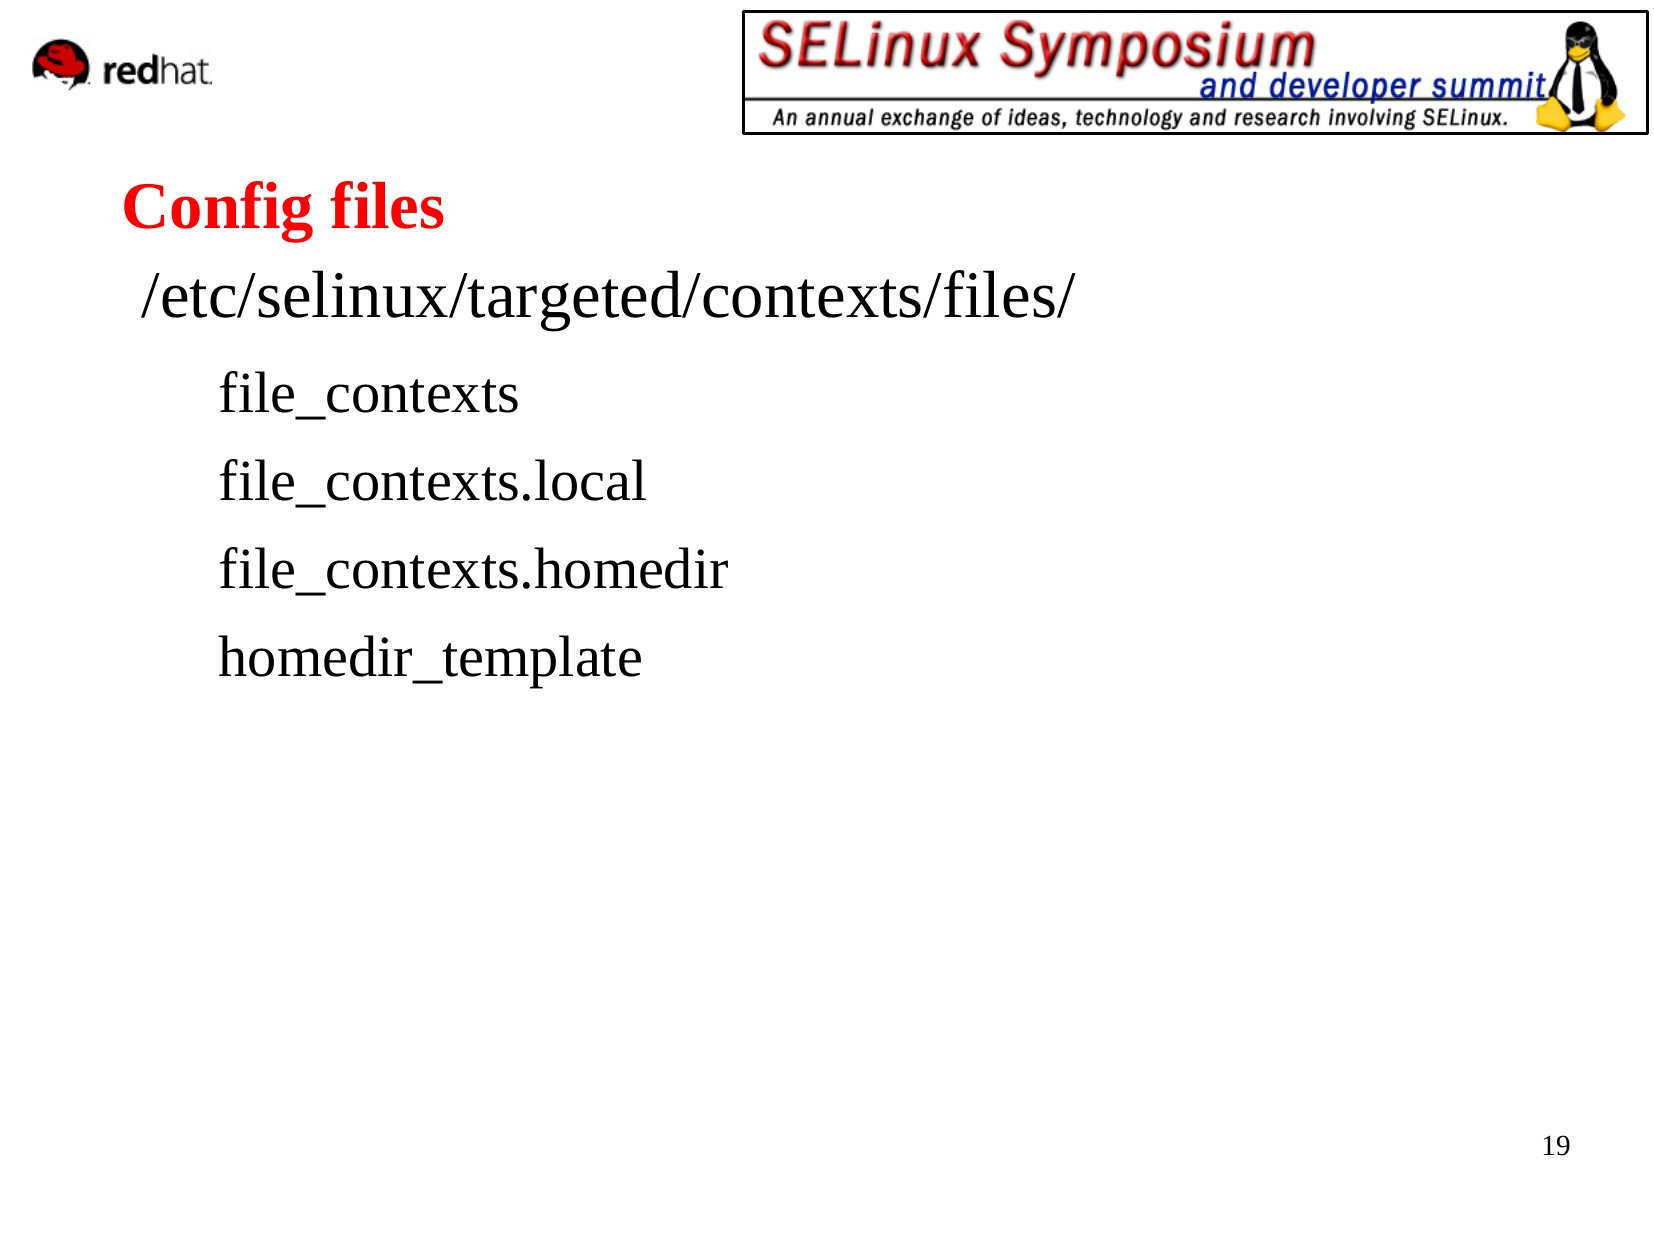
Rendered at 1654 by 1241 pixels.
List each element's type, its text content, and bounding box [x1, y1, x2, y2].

picture [31, 37, 212, 98]
picture [745, 13, 1646, 132]
list /etc/selinux/targeted/contexts/files/ file_contexts file_contexts.local file_contexts.homedir homedir_template [124, 257, 1537, 1039]
title Config files [121, 102, 1534, 310]
